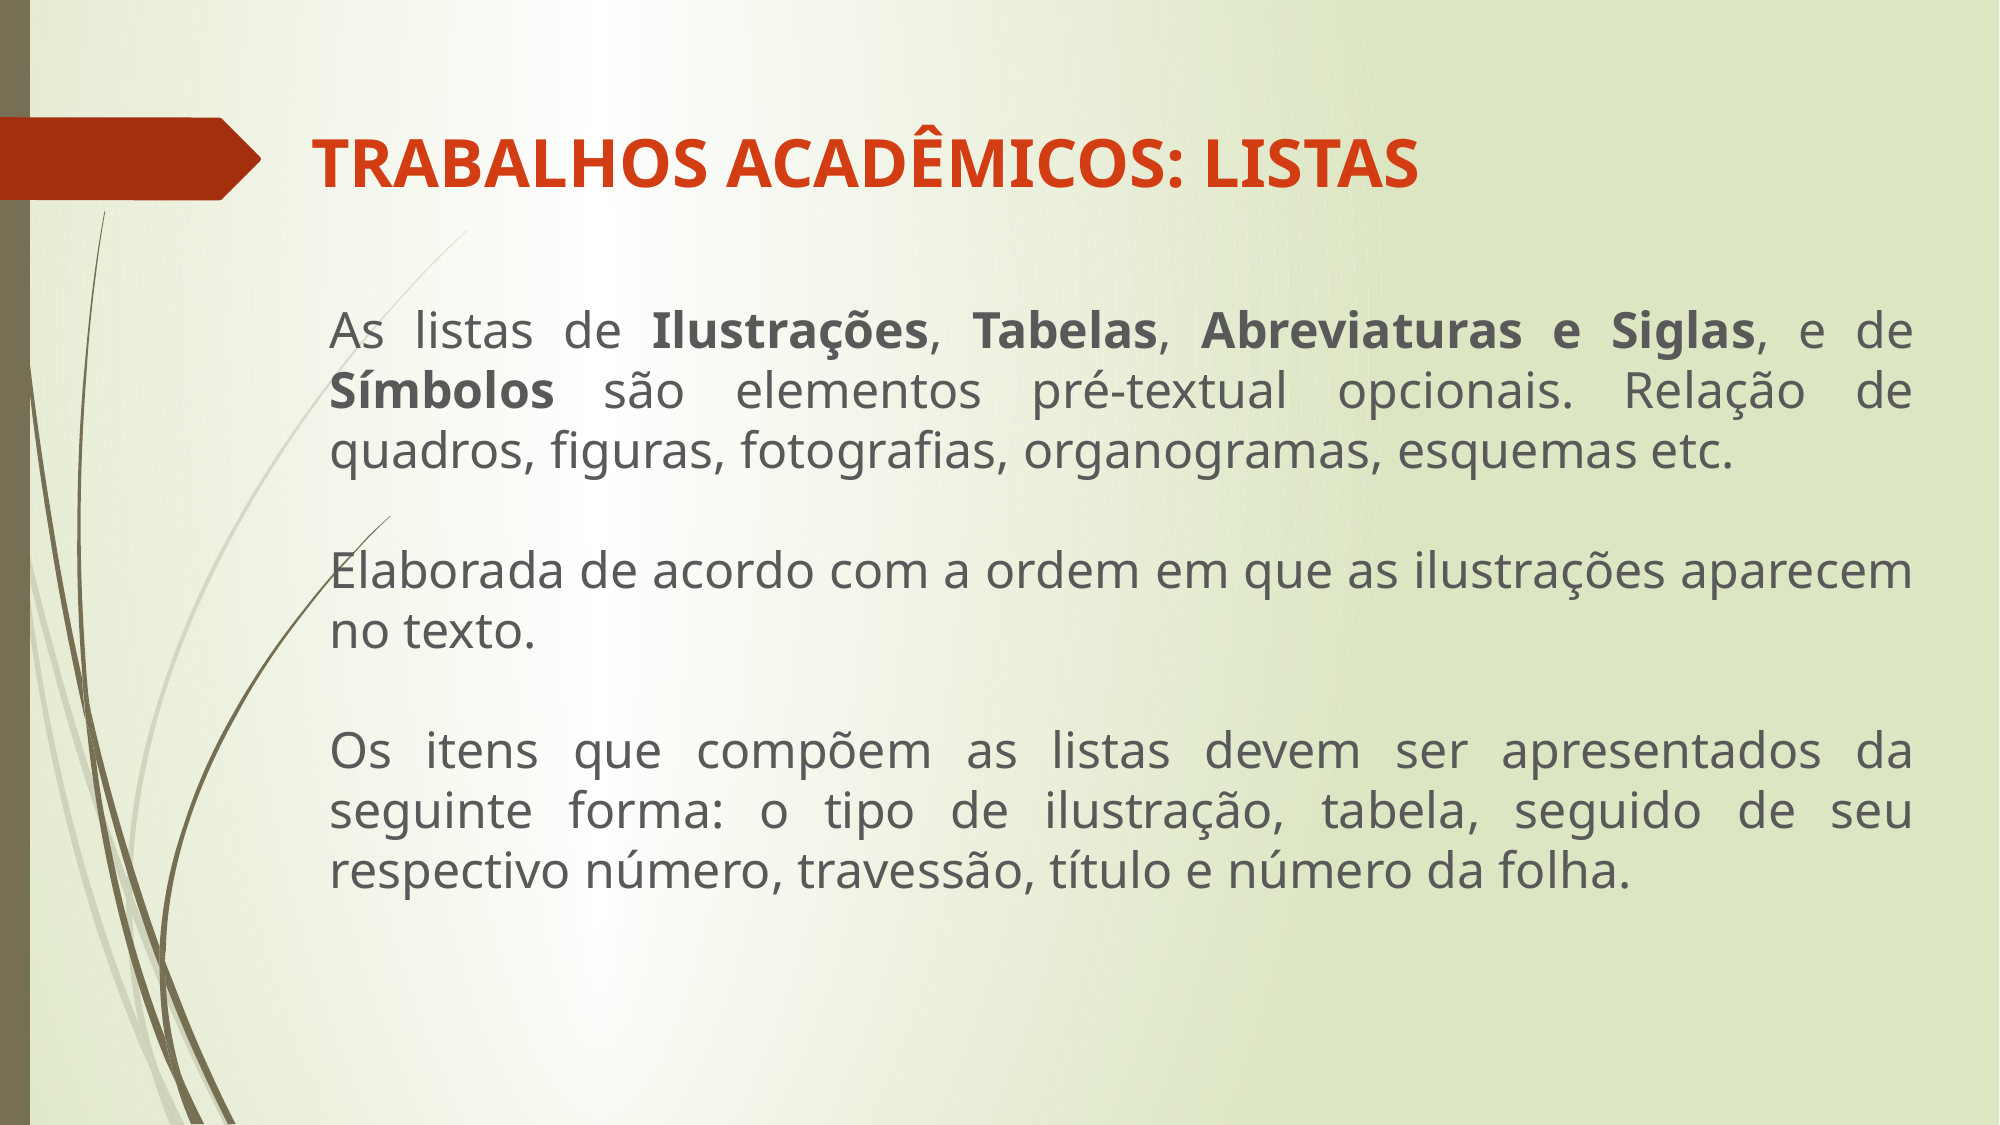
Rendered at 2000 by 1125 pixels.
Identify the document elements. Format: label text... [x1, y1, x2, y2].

text_box TRABALHOS ACADÊMICOS: LISTAS [296, 113, 1871, 204]
text_box As listas de Ilustrações, Tabelas, Abreviaturas e Siglas, e de Símbolos são elementos pré-textual opcionais. Relação de quadros, figuras, fotografias, organogramas, esquemas etc. Elaborada de acordo com a ordem em que as ilustrações aparecem no texto. Os itens que compõem as listas devem ser apresentados da seguinte forma: o tipo de ilustração, tabela, seguido de seu respectivo número, travessão, título e número da folha. [314, 290, 1931, 1013]
